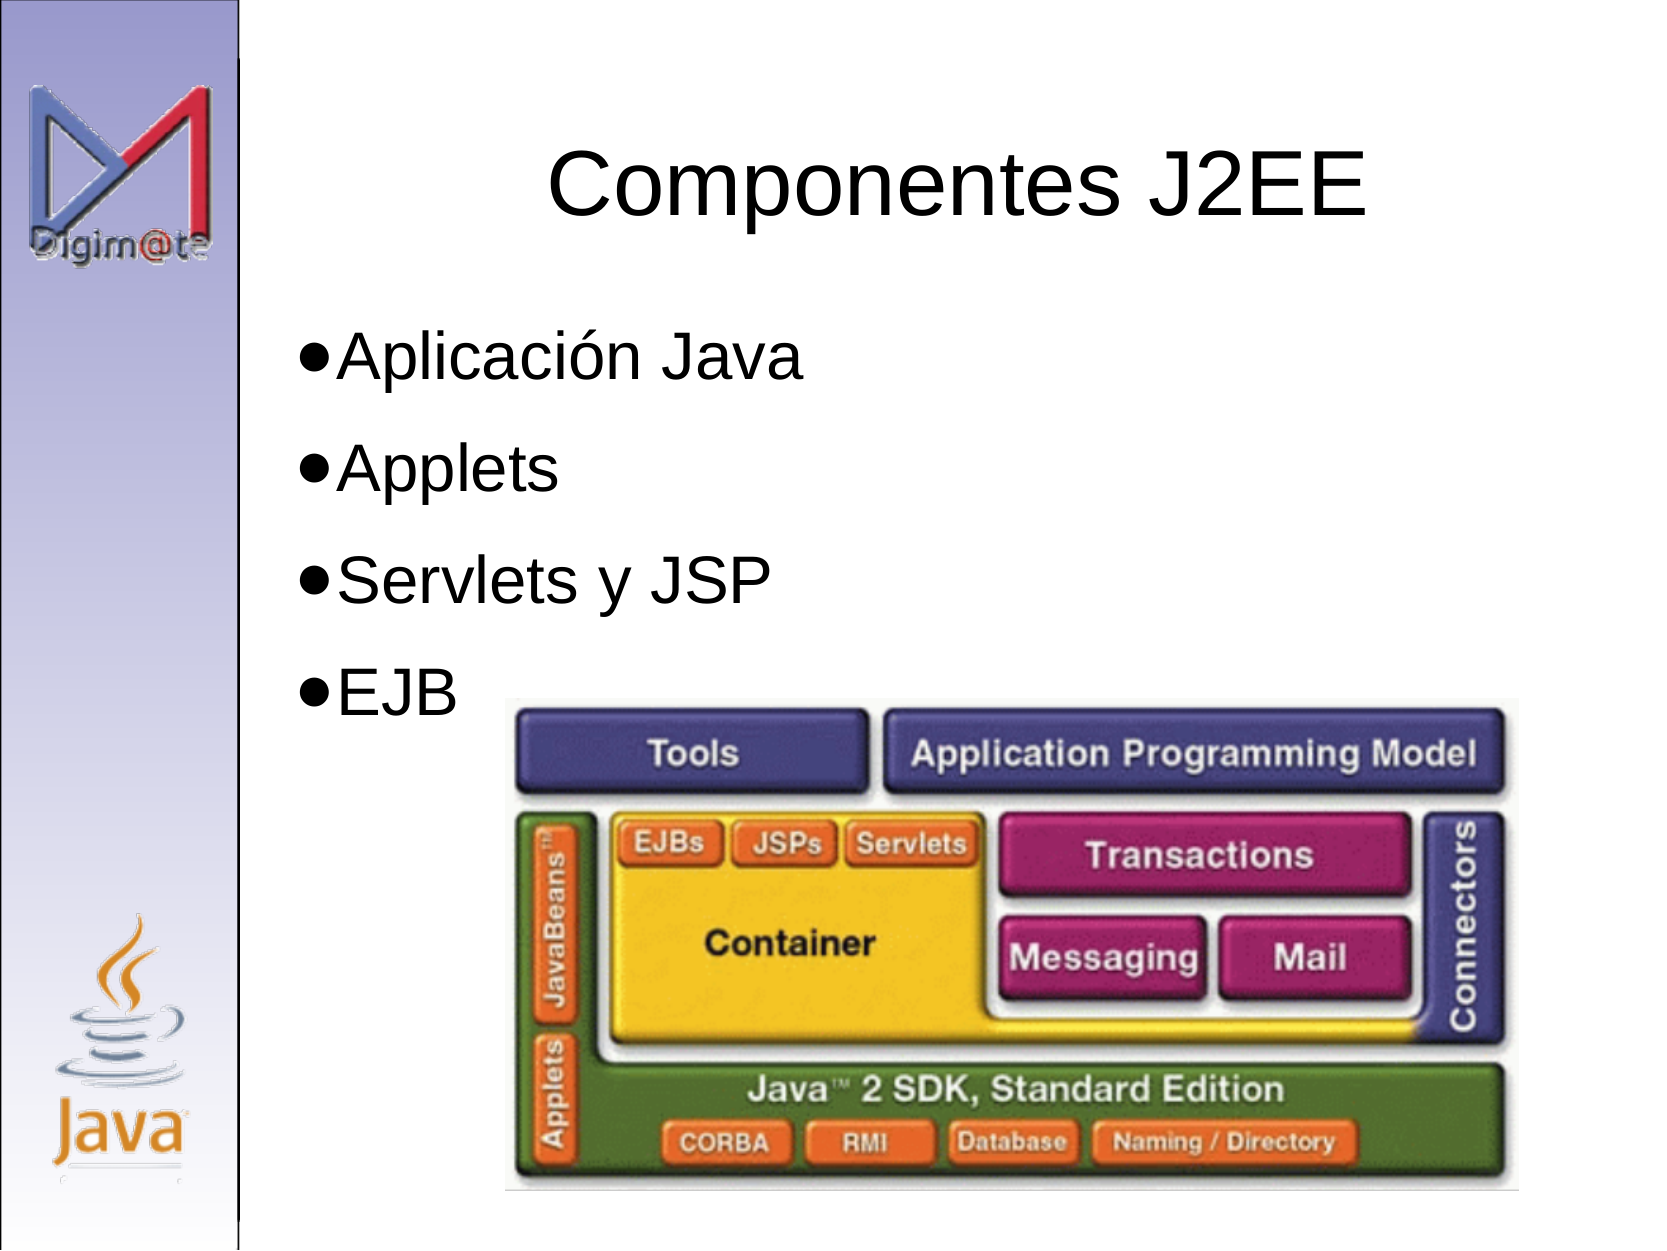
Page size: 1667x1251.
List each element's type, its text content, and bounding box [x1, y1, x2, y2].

list Aplicación Java Applets Servlets y JSP EJB [267, 297, 1596, 727]
picture [0, 0, 1667, 1250]
title Componentes J2EE [267, 65, 1650, 281]
